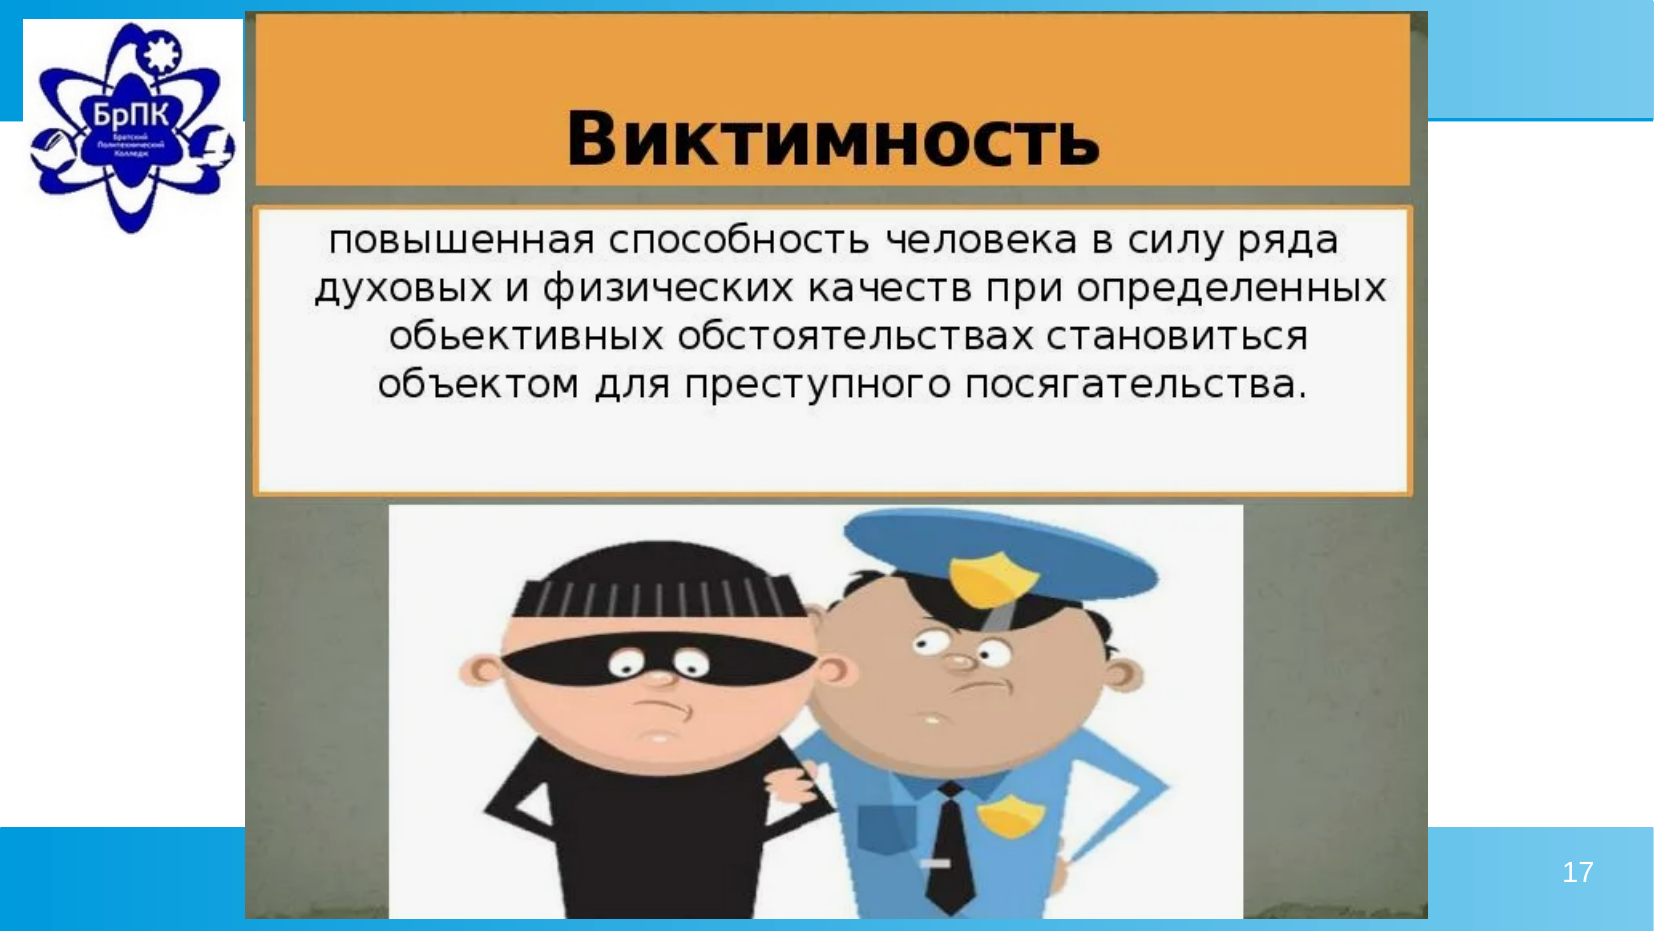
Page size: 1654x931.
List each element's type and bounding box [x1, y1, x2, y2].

picture [245, 11, 1428, 919]
picture [23, 20, 243, 239]
